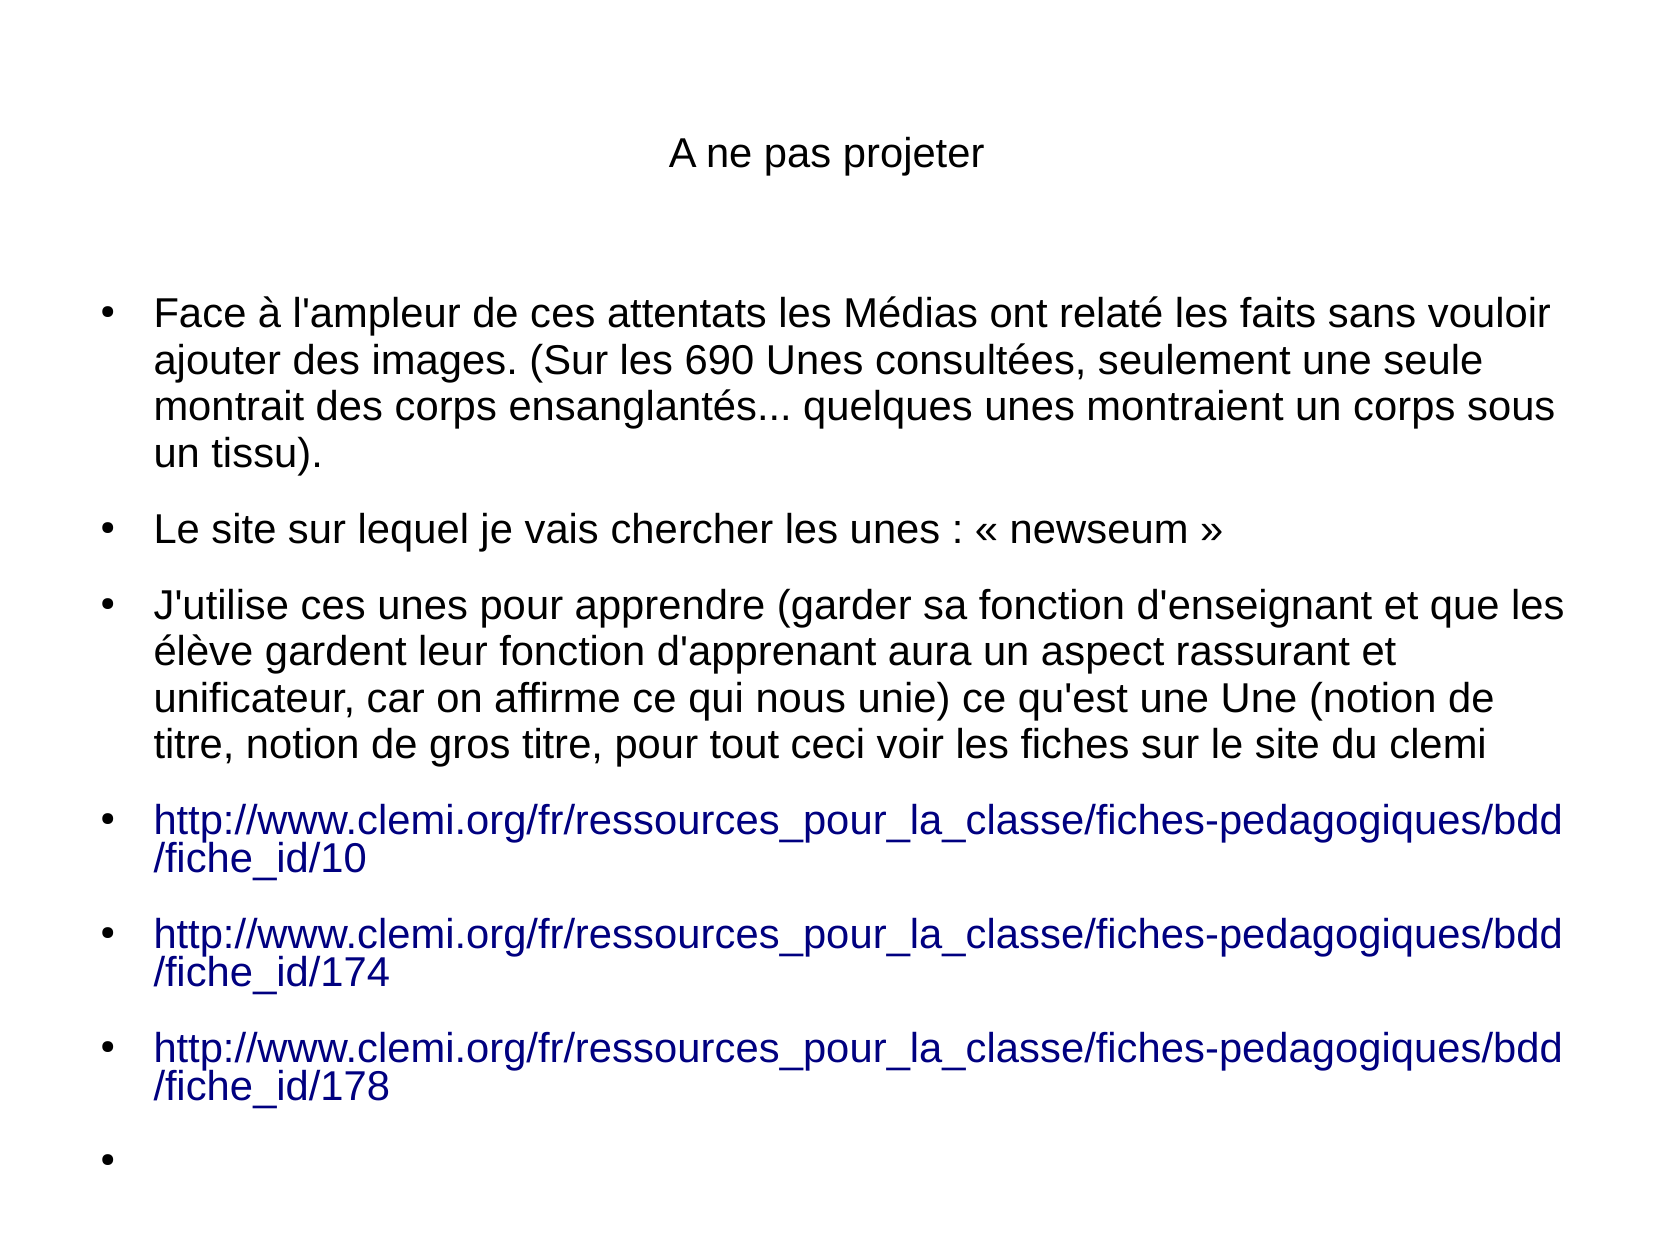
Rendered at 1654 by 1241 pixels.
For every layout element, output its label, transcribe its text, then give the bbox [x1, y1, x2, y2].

list Face à l'ampleur de ces attentats les Médias ont relaté les faits sans vouloir ajouter des images. (Sur les 690 Unes consultées, seulement une seule montrait des corps ensanglantés... quelques unes montraient un corps sous un tissu). Le site sur lequel je vais chercher les unes : « newseum » J'utilise ces unes pour apprendre (garder sa fonction d'enseignant et que les élève gardent leur fonction d'apprenant aura un aspect rassurant et unificateur, car on affirme ce qui nous unie) ce qu'est une Une (notion de titre, notion de gros titre, pour tout ceci voir les fiches sur le site du clemi http://www.clemi.org/fr/ressources_pour_la_classe/fiches-pedagogiques/bdd/fiche_id/10 http://www.clemi.org/fr/ressources_pour_la_classe/fiches-pedagogiques/bdd/fiche_id/174 http://www.clemi.org/fr/ressources_pour_la_classe/fiches-pedagogiques/bdd/fiche_id/178 [82, 290, 1571, 1109]
title A ne pas projeter [82, 49, 1571, 257]
